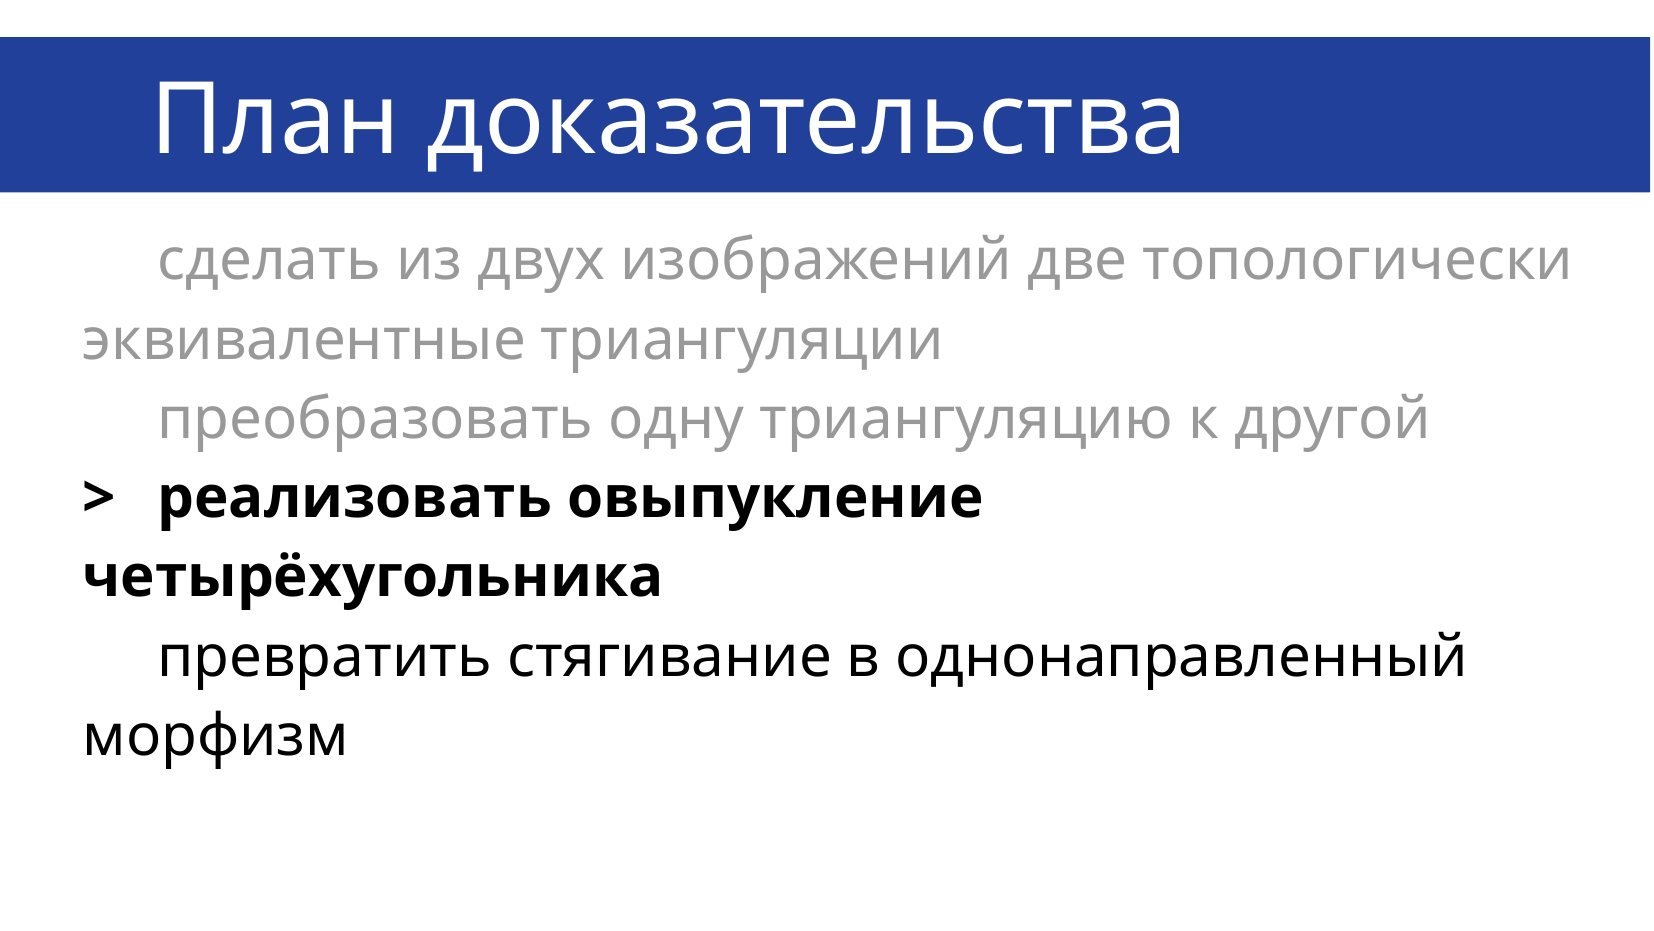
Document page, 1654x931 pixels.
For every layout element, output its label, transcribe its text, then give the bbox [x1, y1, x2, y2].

subtitle сделать из двух изображений две топологически эквивалентные триангуляции преобразовать одну триангуляцию к другой > реализовать овыпукление четырёхугольника превратить стягивание в однонаправленный морфизм [82, 217, 1576, 773]
title План доказательства [0, 37, 1651, 193]
